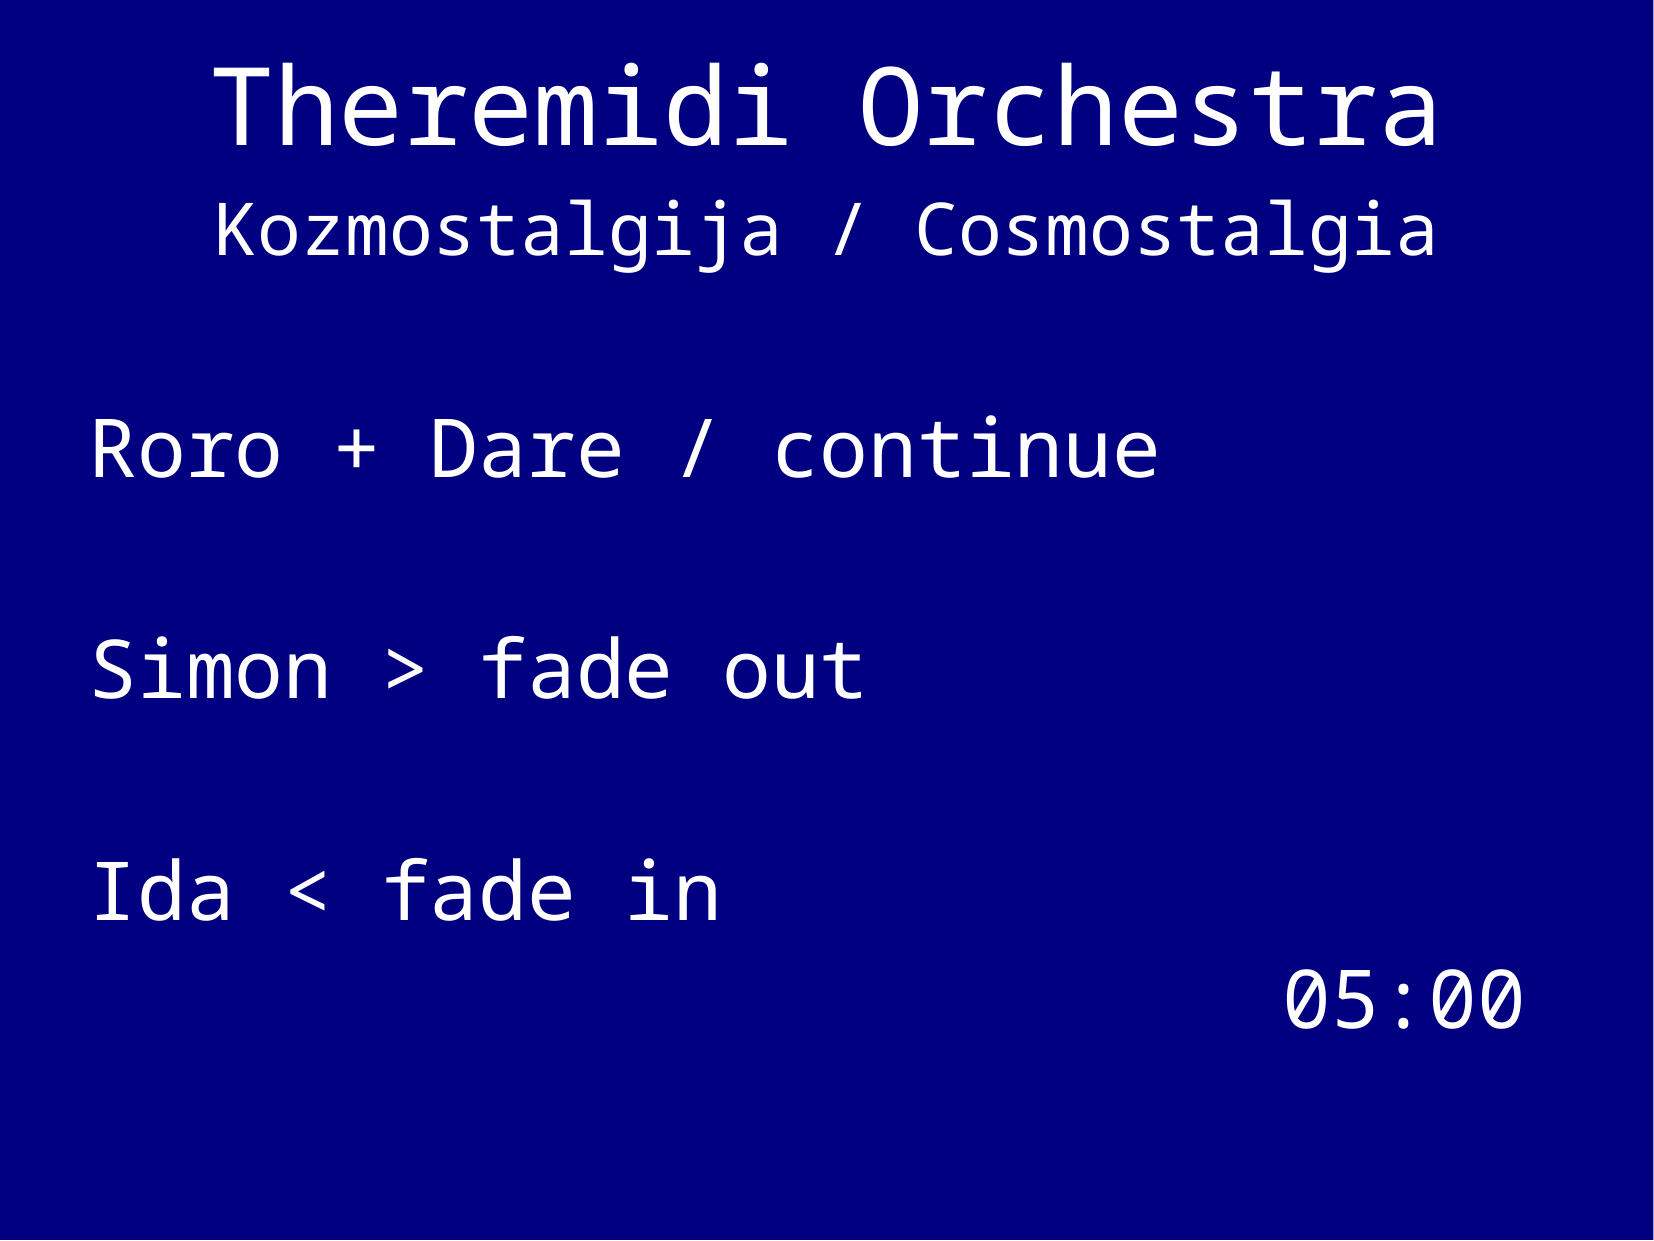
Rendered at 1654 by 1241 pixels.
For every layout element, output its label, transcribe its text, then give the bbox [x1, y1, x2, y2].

title Theremidi Orchestra Kozmostalgija / Cosmostalgia [82, 49, 1571, 257]
text_box 05:00 [1282, 900, 1620, 1096]
subtitle Roro + Dare / continue Simon > fade out Ida < fade in [88, 272, 1566, 1063]
